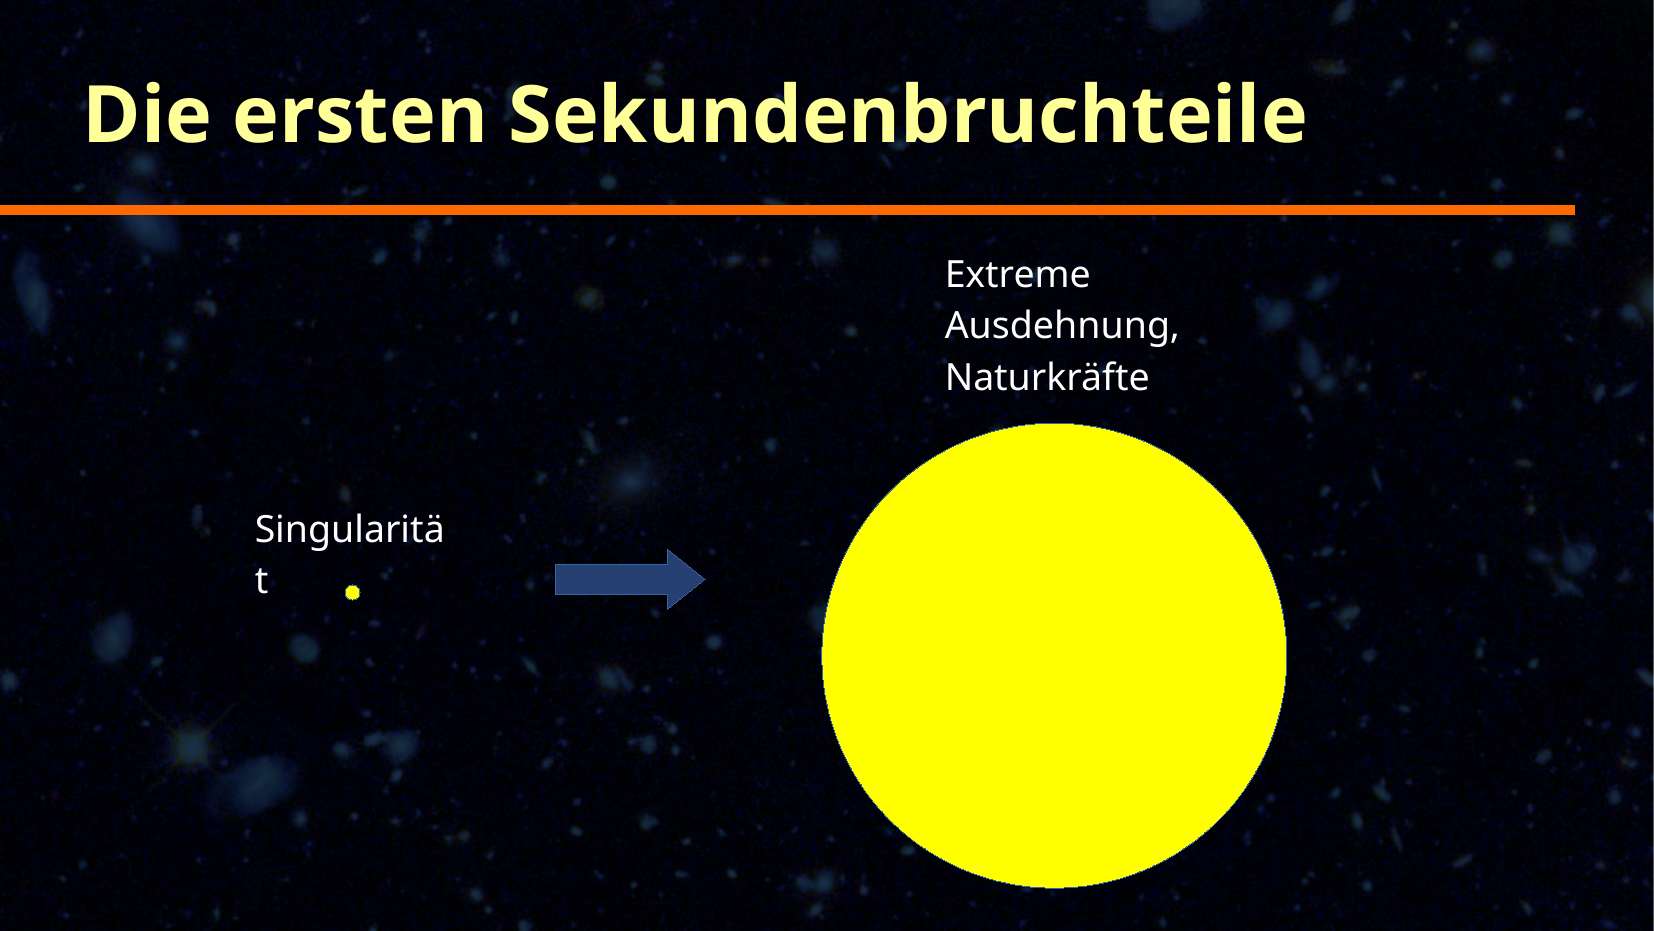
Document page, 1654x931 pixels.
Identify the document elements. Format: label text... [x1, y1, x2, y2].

text_box [345, 584, 361, 601]
picture [0, 0, 1654, 931]
text_box Extreme Ausdehnung, Naturkräfte [930, 240, 1216, 406]
text_box [821, 423, 1287, 889]
title Die ersten Sekundenbruchteile [82, 37, 1571, 193]
text_box [555, 549, 706, 610]
text_box Singularität [240, 495, 466, 560]
